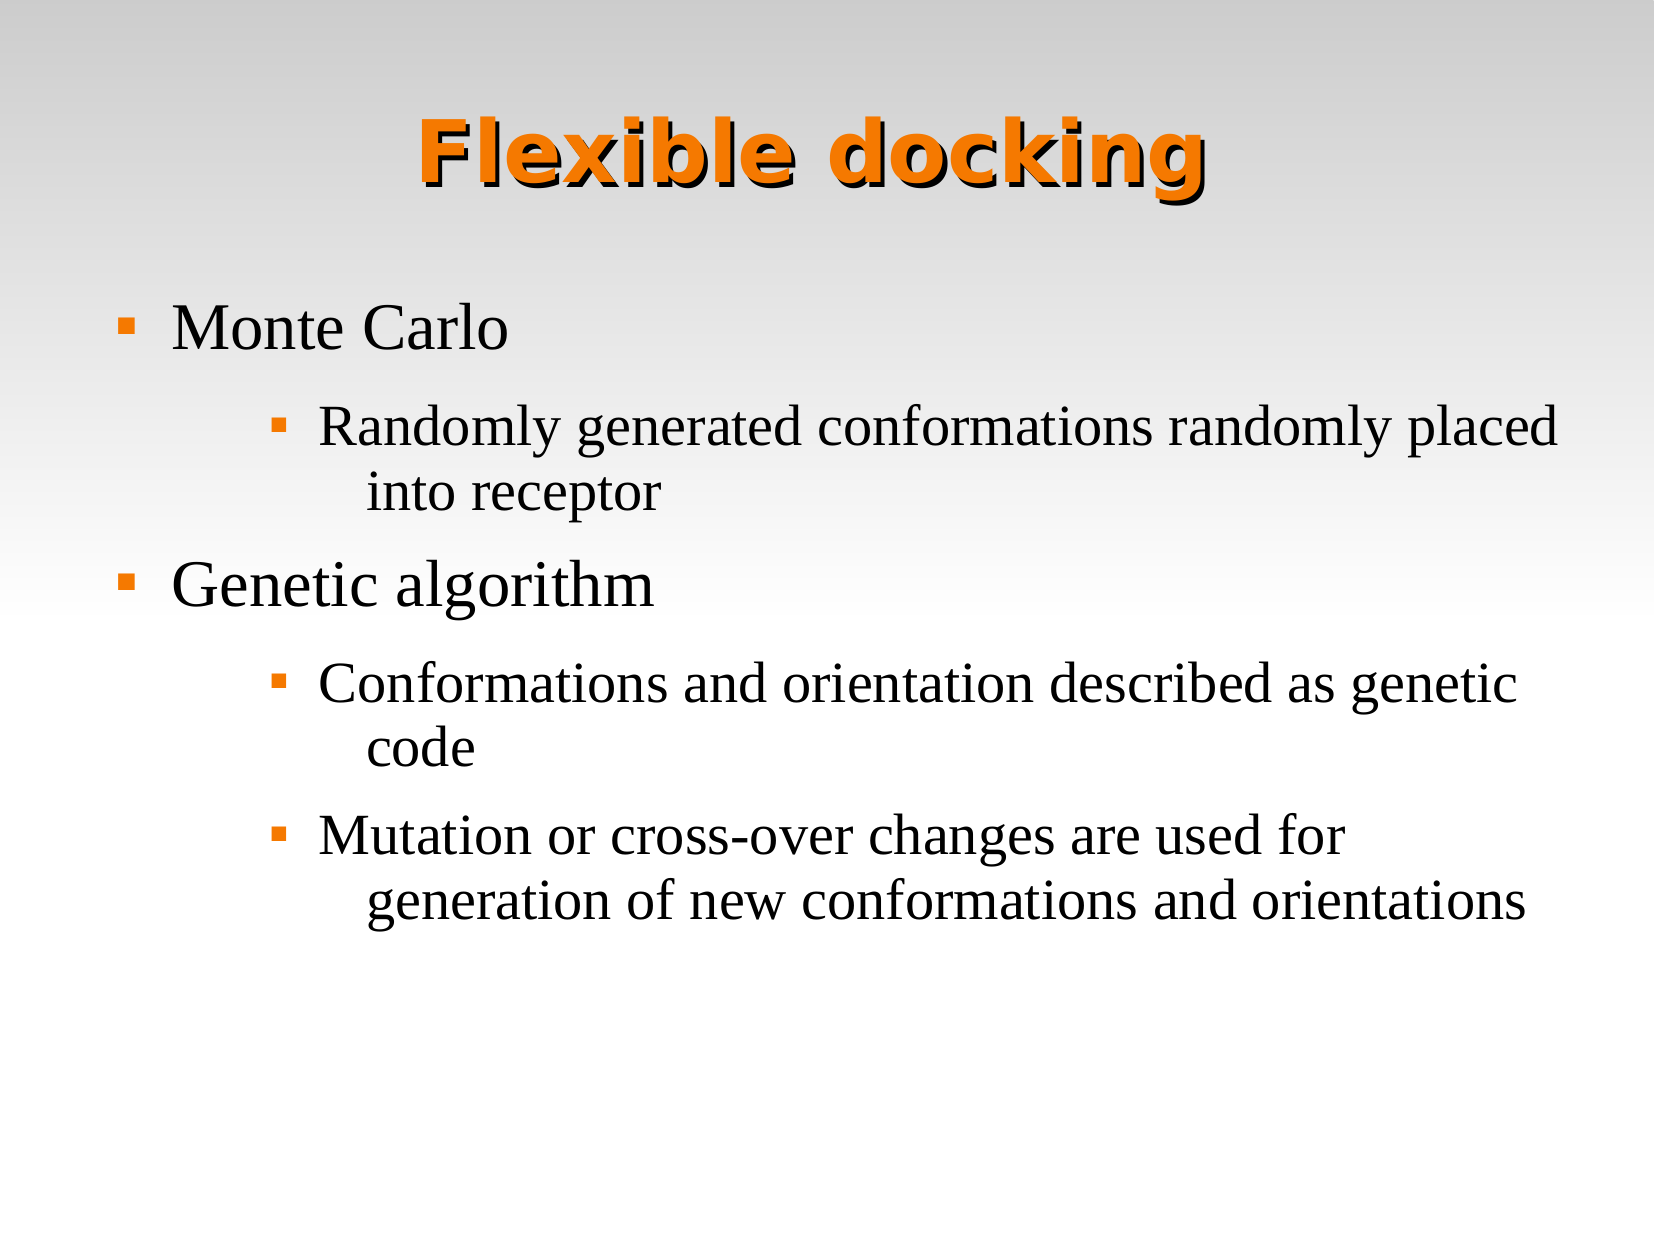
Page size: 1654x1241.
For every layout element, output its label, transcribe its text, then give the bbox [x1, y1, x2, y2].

list Monte Carlo Randomly generated conformations randomly placed into receptor Genetic algorithm Conformations and orientation described as genetic code Mutation or cross-over changes are used for generation of new conformations and orientations [82, 290, 1571, 1109]
title Flexible docking [82, 49, 1571, 257]
